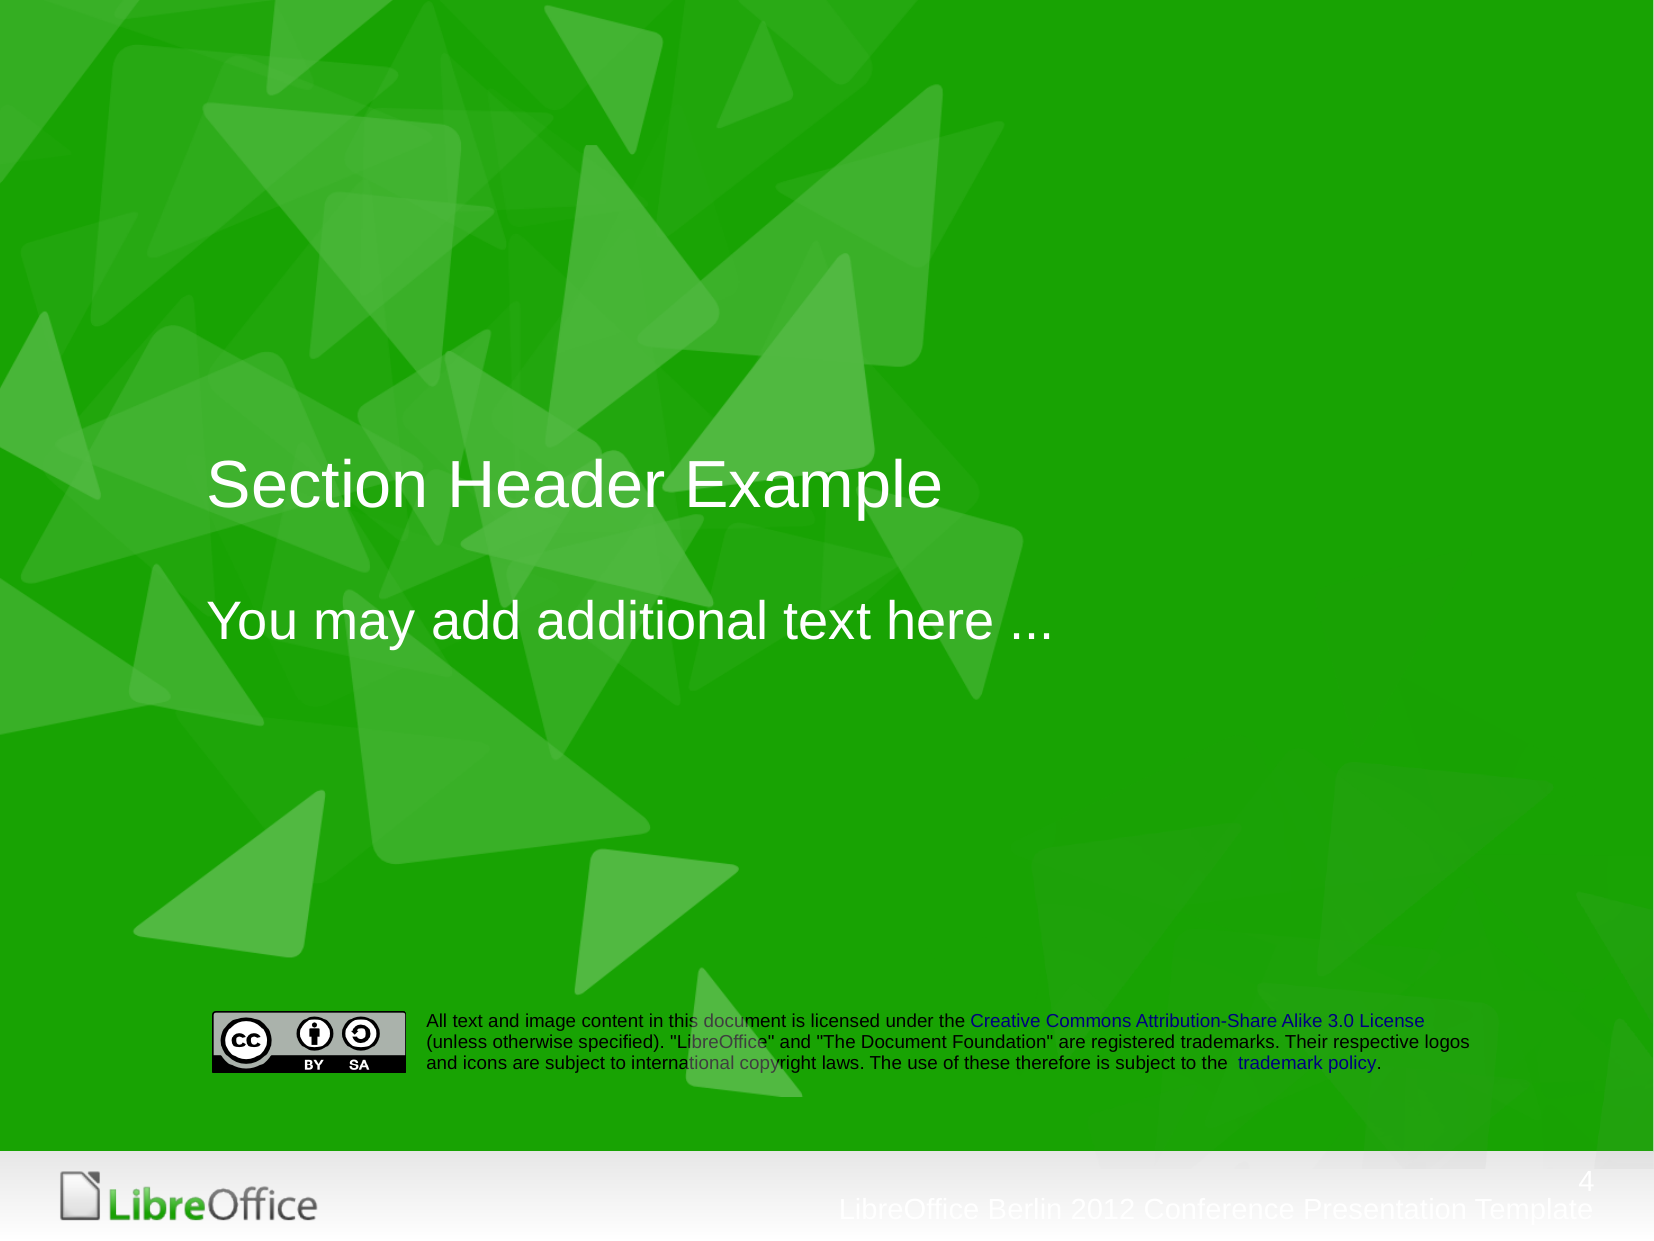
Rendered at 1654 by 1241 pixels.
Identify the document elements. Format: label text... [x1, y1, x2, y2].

picture [41, 1152, 206, 1240]
title Section Header Example [206, 395, 1477, 573]
picture [0, 0, 1654, 1169]
subtitle You may add additional text here ... [206, 590, 1477, 1241]
